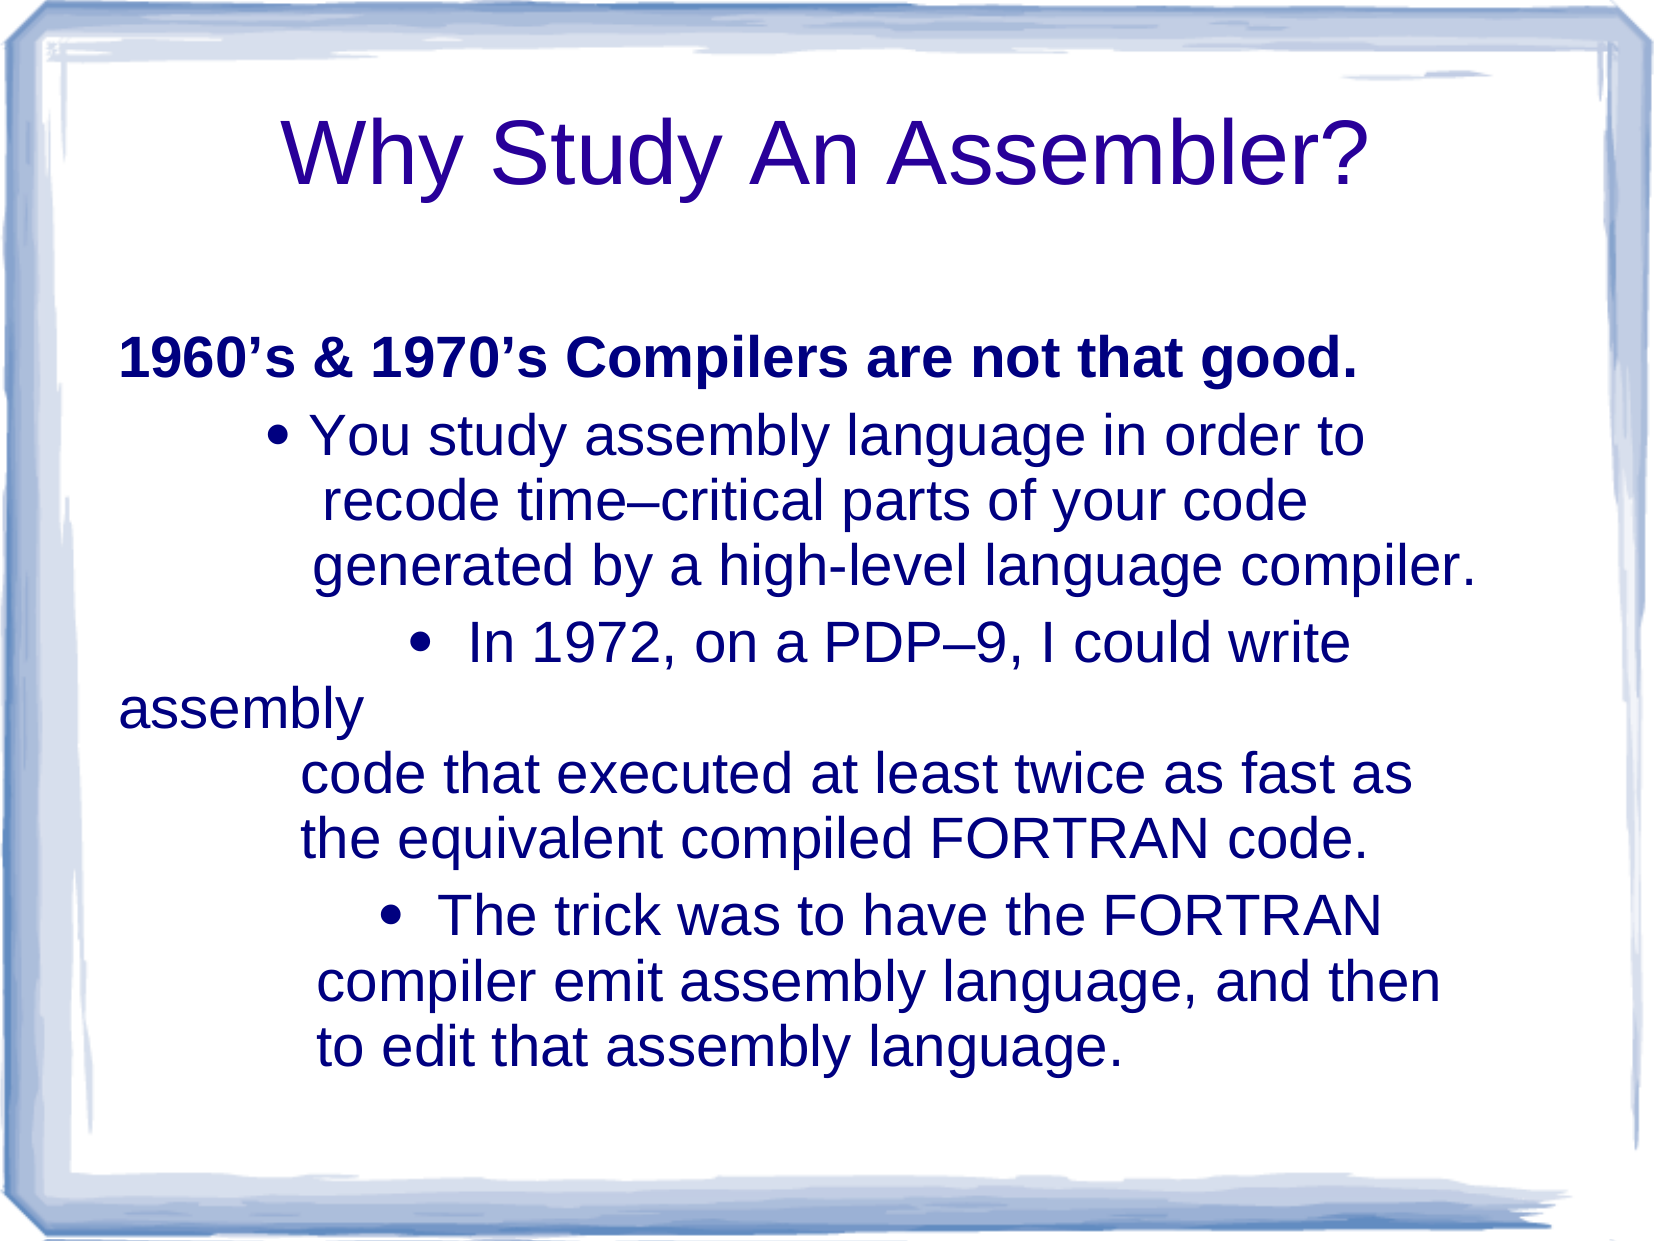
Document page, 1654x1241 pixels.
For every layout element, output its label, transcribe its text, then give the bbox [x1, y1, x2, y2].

list 1960’s & 1970’s Compilers are not that good.  You study assembly language in order to recode time–critical parts of your code generated by a high-level language compiler.  In 1972, on a PDP–9, I could write assembly code that executed at least twice as fast as the equivalent compiled FORTRAN code.  The trick was to have the FORTRAN compiler emit assembly language, and then to edit that assembly language. [118, 324, 1571, 1126]
title Why Study An Assembler? [82, 56, 1571, 250]
picture [0, 0, 1654, 1241]
